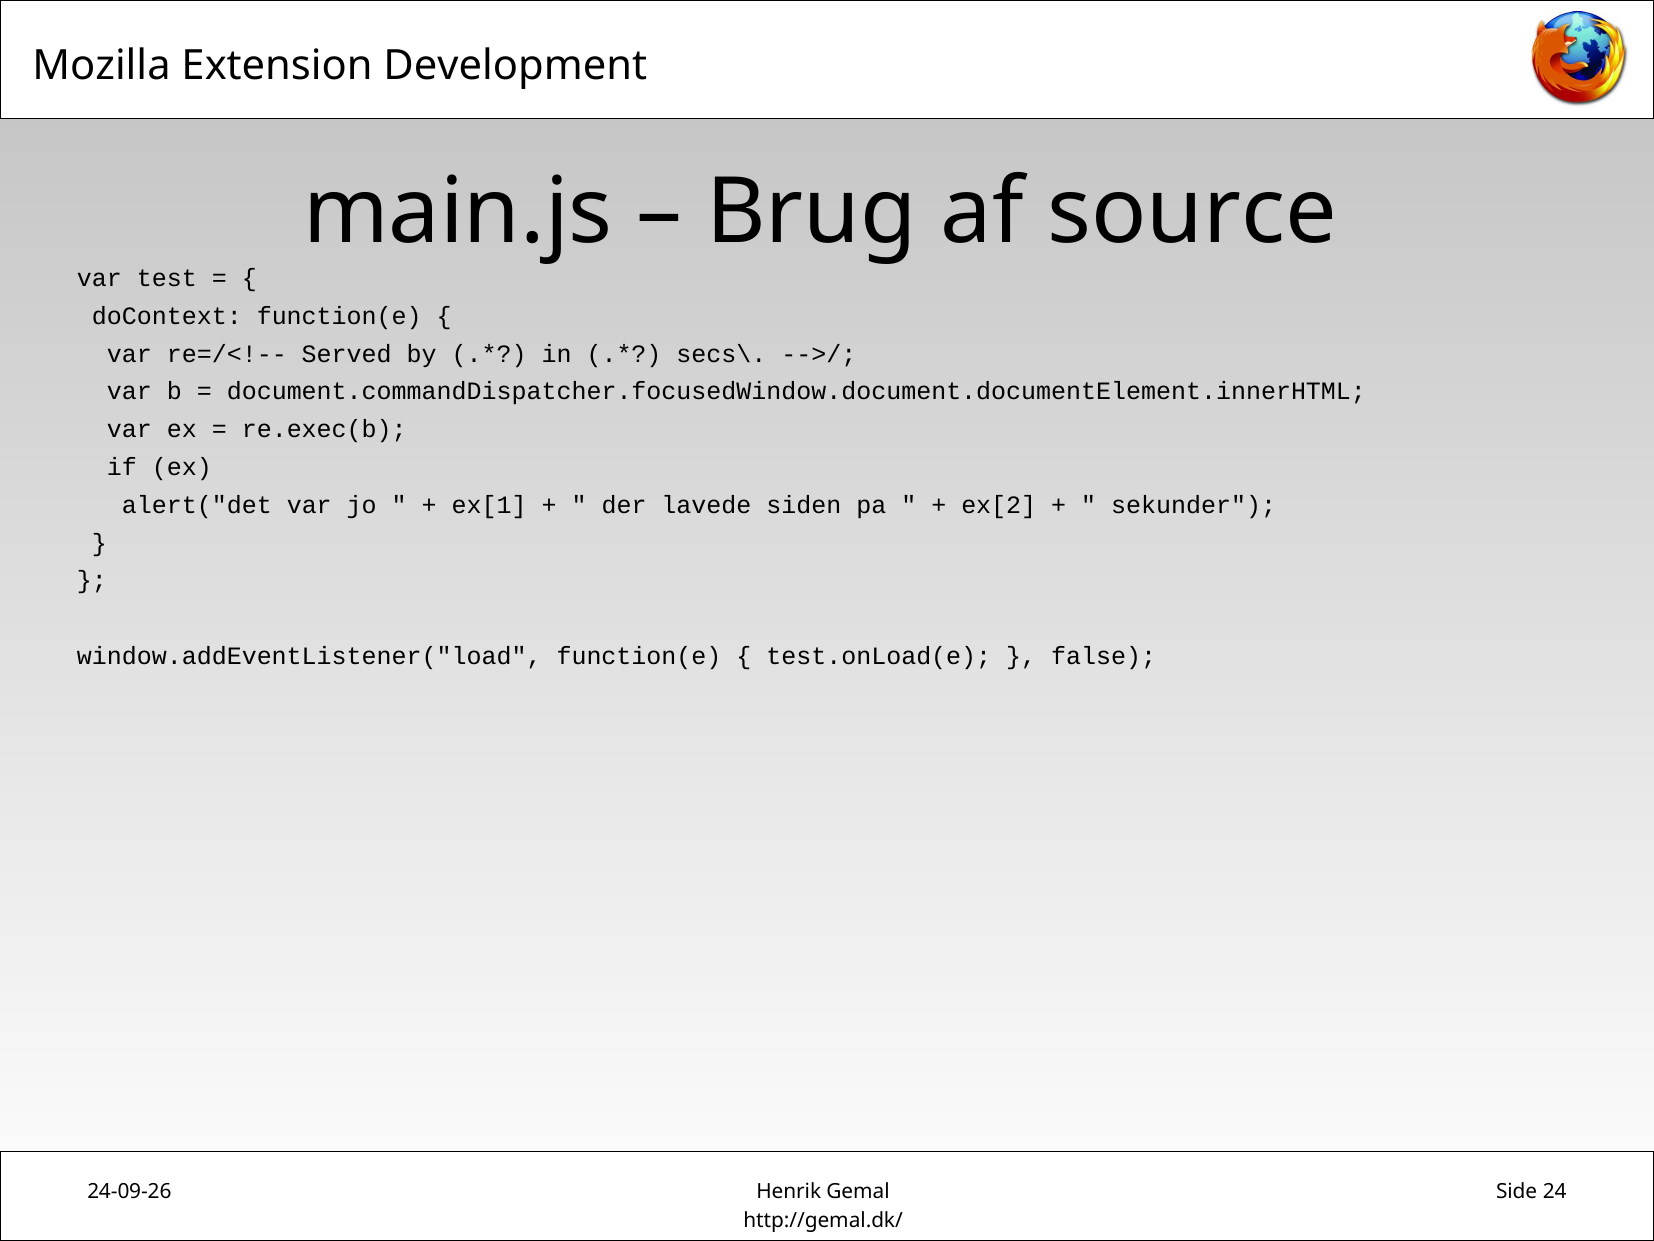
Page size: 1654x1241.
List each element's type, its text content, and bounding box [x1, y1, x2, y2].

picture [1529, 11, 1630, 108]
list var test = { doContext: function(e) { var re=/<!-- Served by (.*?) in (.*?) secs\. -->/; var b = document.commandDispatcher.focusedWindow.document.documentElement.innerHTML; var ex = re.exec(b); if (ex) alert("det var jo " + ex[1] + " der lavede siden pa " + ex[2] + " sekunder"); } }; window.addEventListener("load", function(e) { test.onLoad(e); }, false); [59, 265, 1595, 1152]
title main.js – Brug af source [76, 147, 1565, 265]
